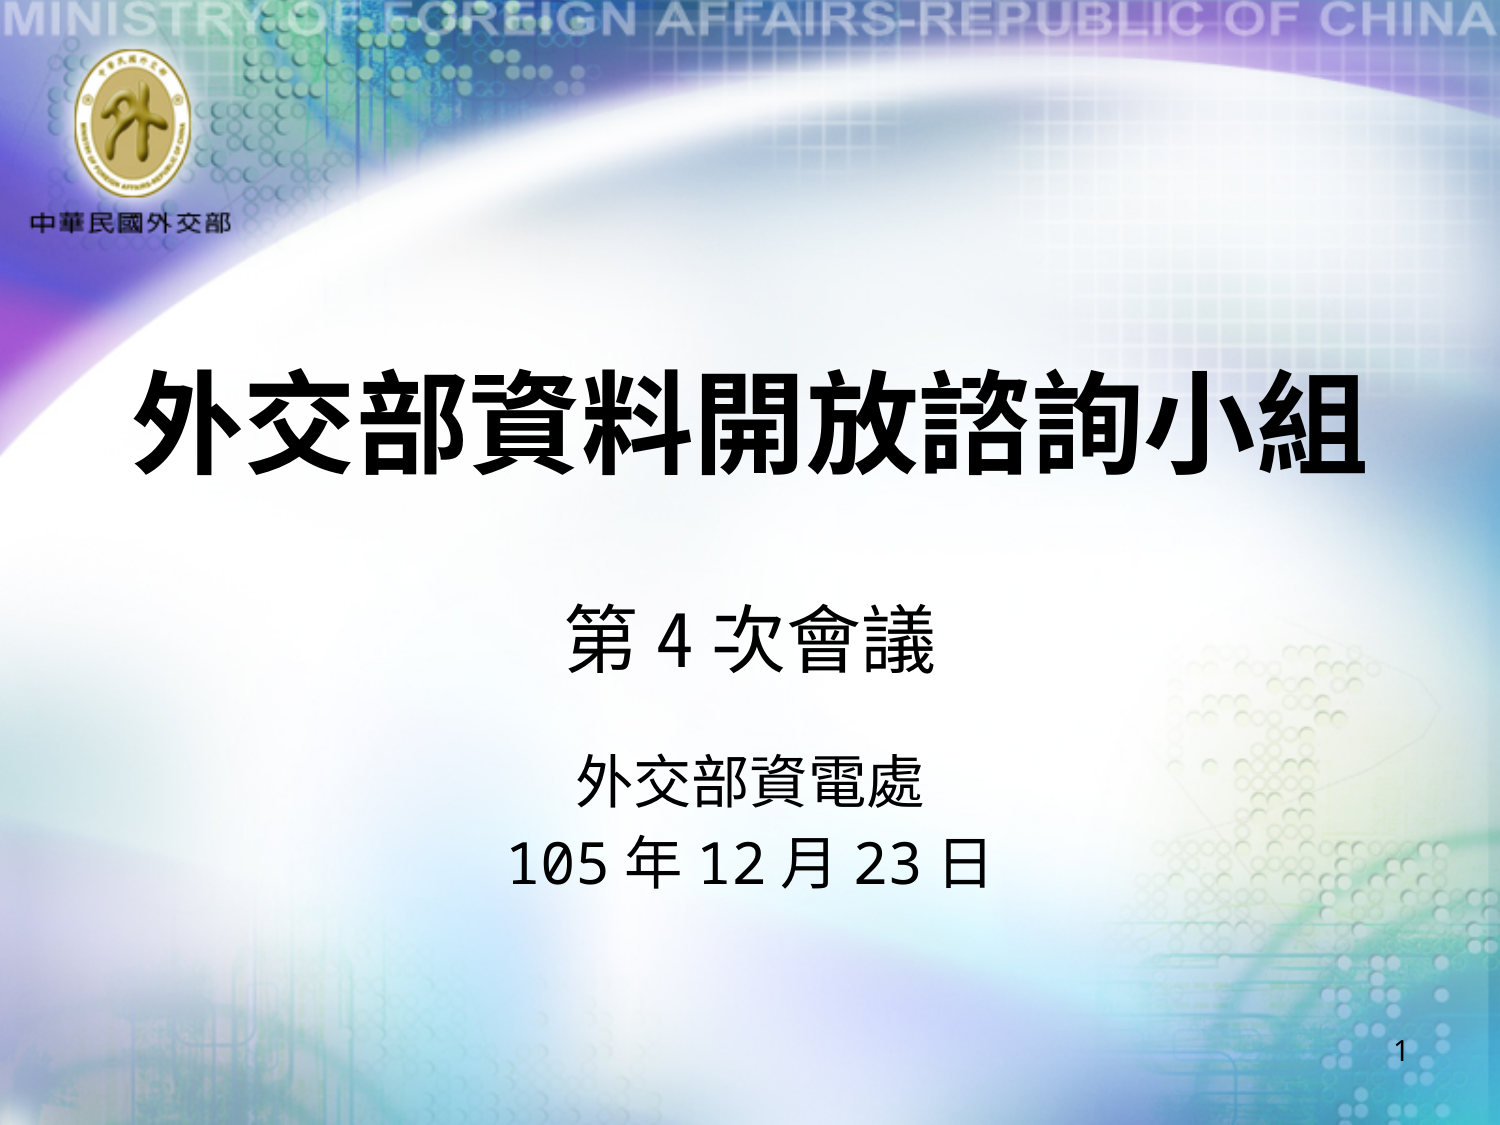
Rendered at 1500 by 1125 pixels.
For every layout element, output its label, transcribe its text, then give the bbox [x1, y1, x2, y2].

text_box 外交部資料開放諮詢小組 [116, 345, 1384, 496]
subtitle 外交部資電處 105年12月23日 [225, 716, 1275, 925]
picture [0, 0, 1500, 1125]
title 第4次會議 [112, 581, 1388, 693]
slide_number <編號> [1074, 1024, 1425, 1103]
